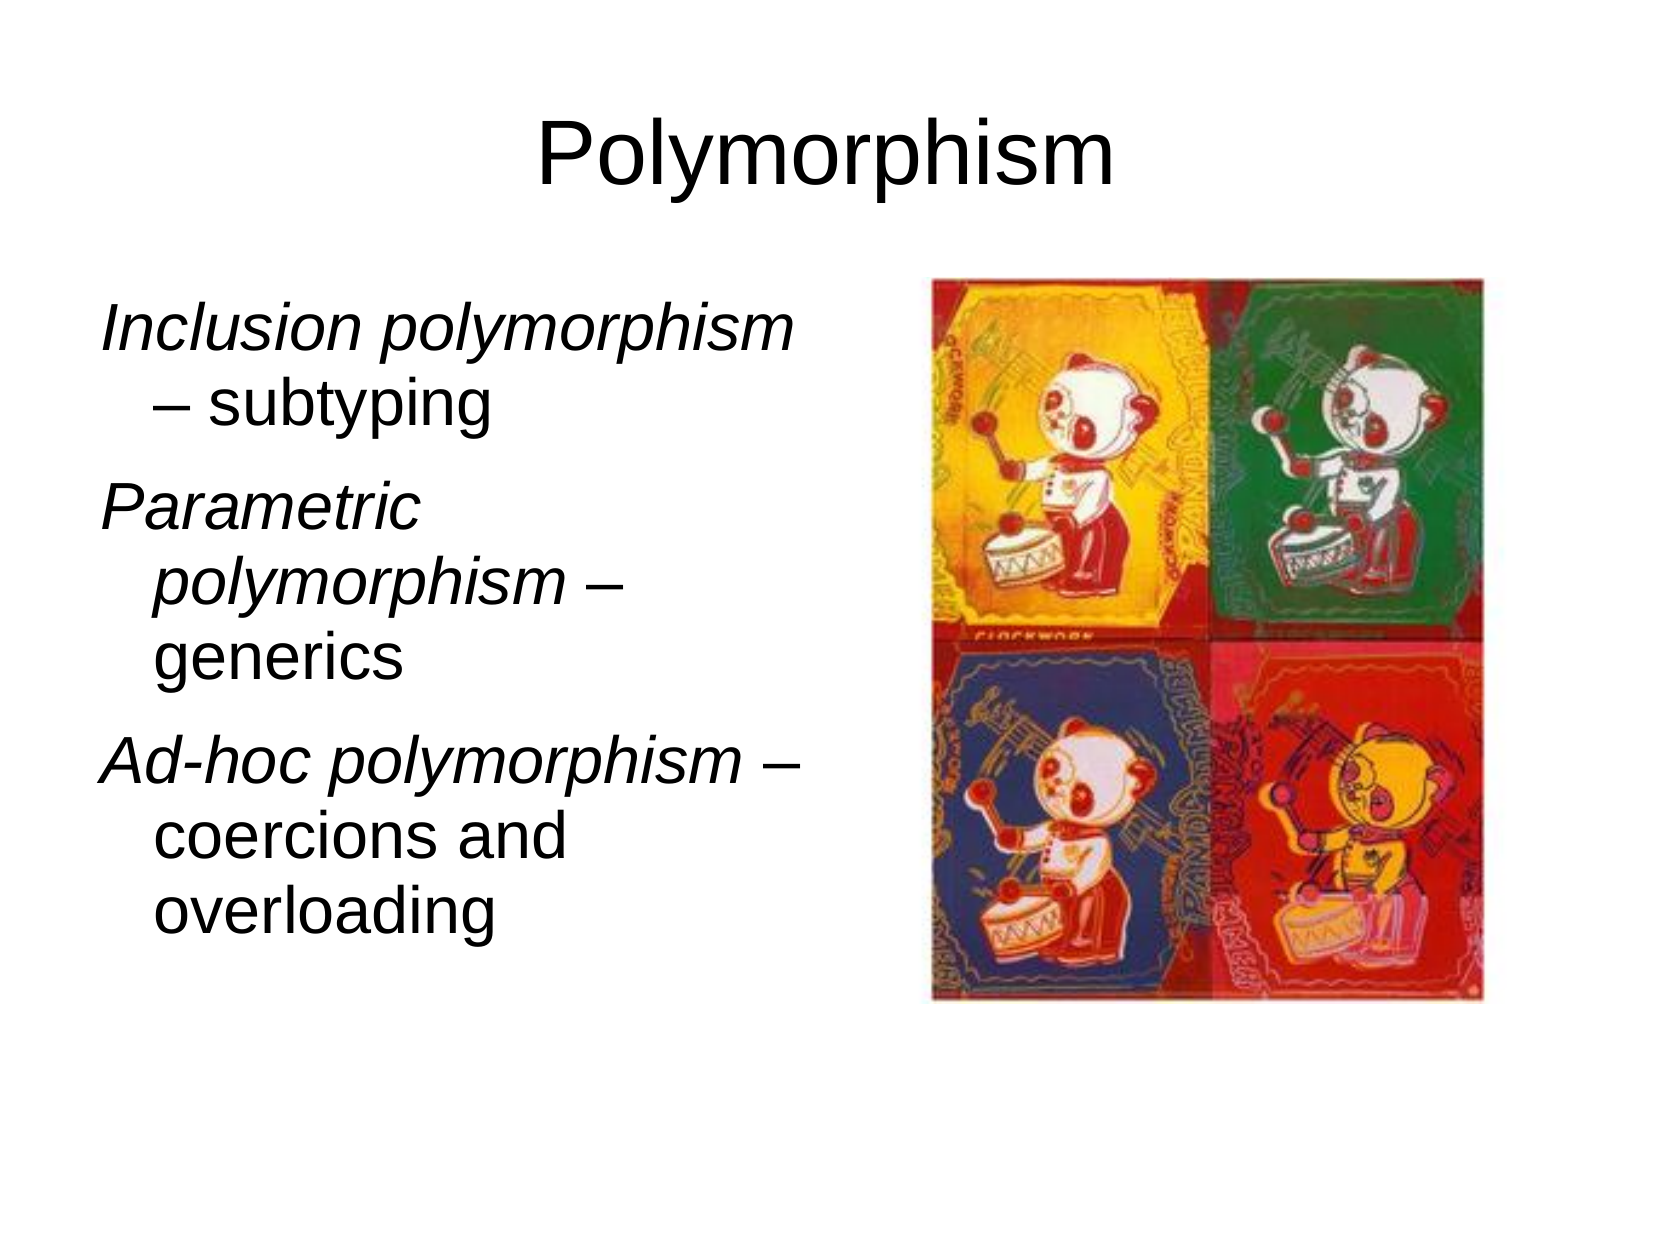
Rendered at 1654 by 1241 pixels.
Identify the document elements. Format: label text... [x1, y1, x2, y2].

title Polymorphism [82, 49, 1571, 257]
list Inclusion polymorphism – subtyping Parametric polymorphism – generics Ad-hoc polymorphism – coercions and overloading [82, 290, 809, 1109]
picture [845, 277, 1572, 1004]
